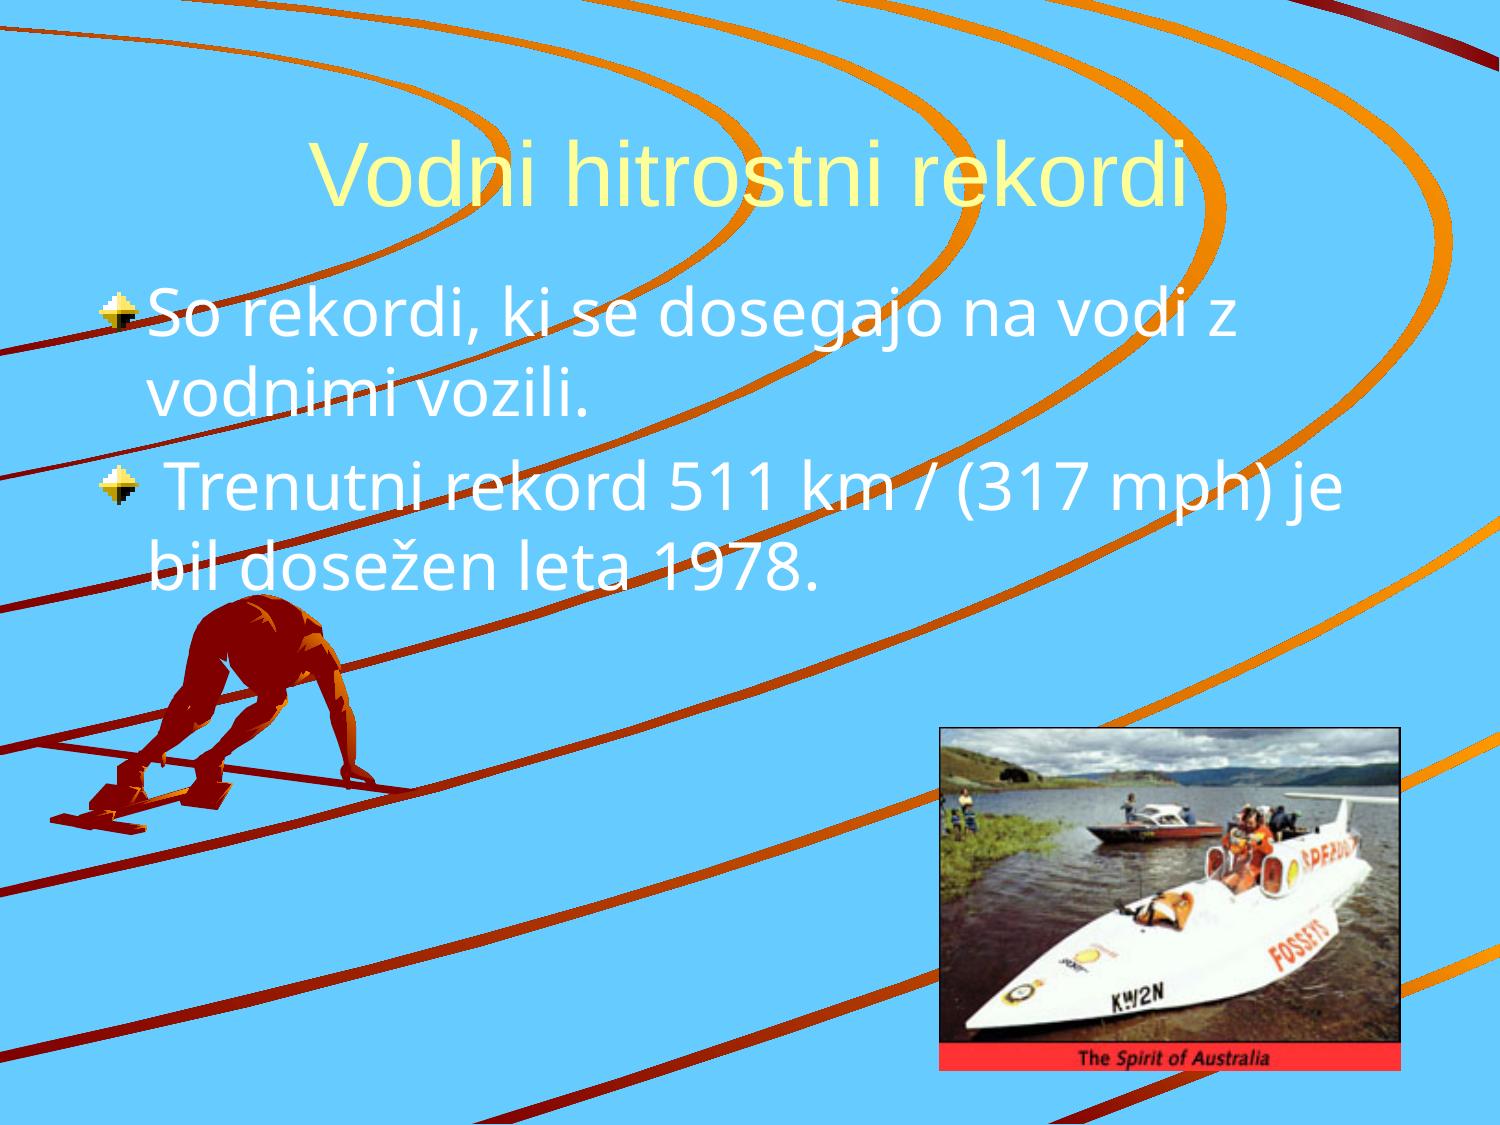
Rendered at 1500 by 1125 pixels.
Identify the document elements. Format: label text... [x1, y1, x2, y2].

picture [939, 727, 1401, 1072]
title Vodni hitrostni rekordi [75, 26, 1425, 233]
list So rekordi, ki se dosegajo na vodi z vodnimi vozili. Trenutni rekord 511 km / (317 mph) je bil dosežen leta 1978. [75, 262, 1425, 1006]
